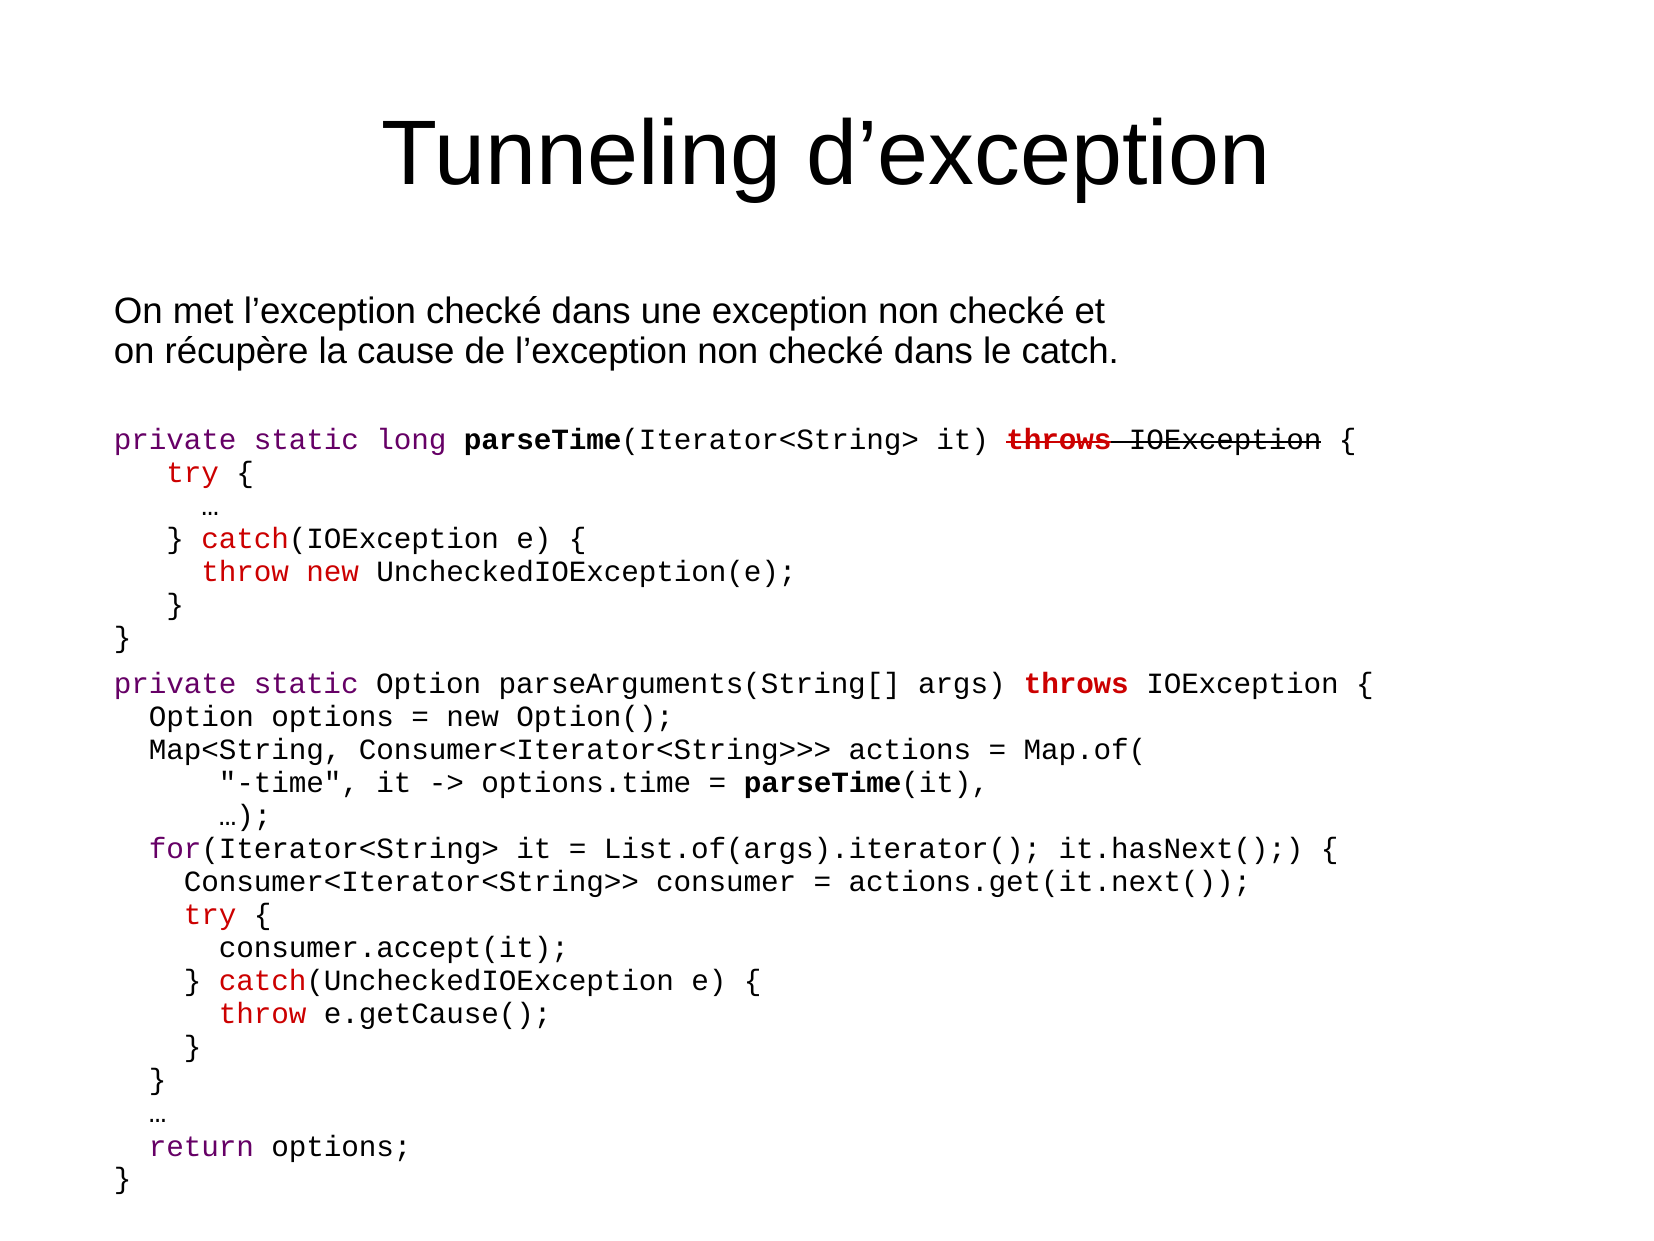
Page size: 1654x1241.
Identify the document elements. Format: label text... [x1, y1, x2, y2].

title Tunneling d’exception [82, 49, 1571, 257]
list On met l’exception checké dans une exception non checké et on récupère la cause de l’exception non checké dans le catch. private static long parseTime(Iterator<String> it) throws IOException { try { … } catch(IOException e) { throw new UncheckedIOException(e); } } private static Option parseArguments(String[] args) throws IOException { Option options = new Option(); Map<String, Consumer<Iterator<String>>> actions = Map.of( "-time", it -> options.time = parseTime(it), …); for(Iterator<String> it = List.of(args).iterator(); it.hasNext();) { Consumer<Iterator<String>> consumer = actions.get(it.next()); try { consumer.accept(it); } catch(UncheckedIOException e) { throw e.getCause(); } } … return options; } [82, 290, 1571, 1201]
